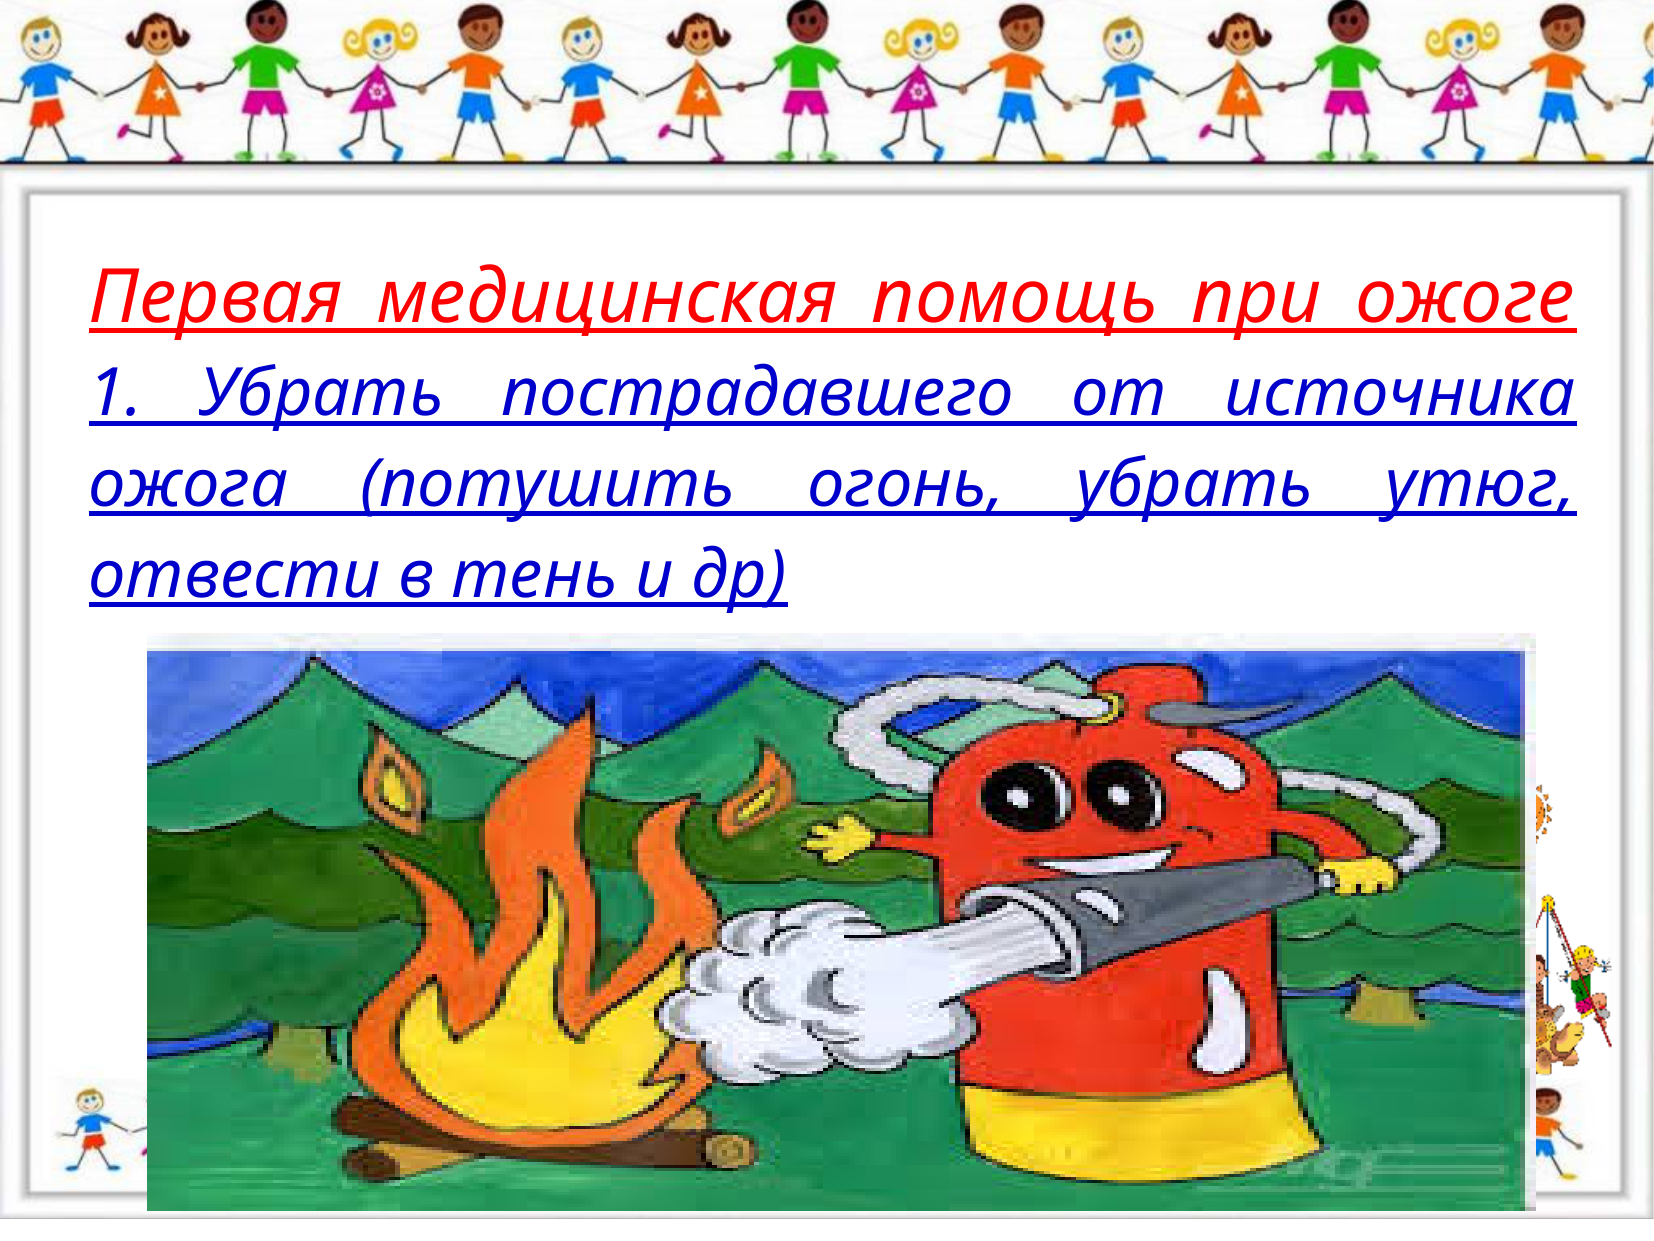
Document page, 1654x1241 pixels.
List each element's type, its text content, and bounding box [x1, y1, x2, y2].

picture [0, 0, 1654, 1241]
title Первая медицинская помощь при ожоге 1. Убрать пострадавшего от источника ожога (потушить огонь, убрать утюг, отвести в тень и др) [88, 237, 1577, 622]
